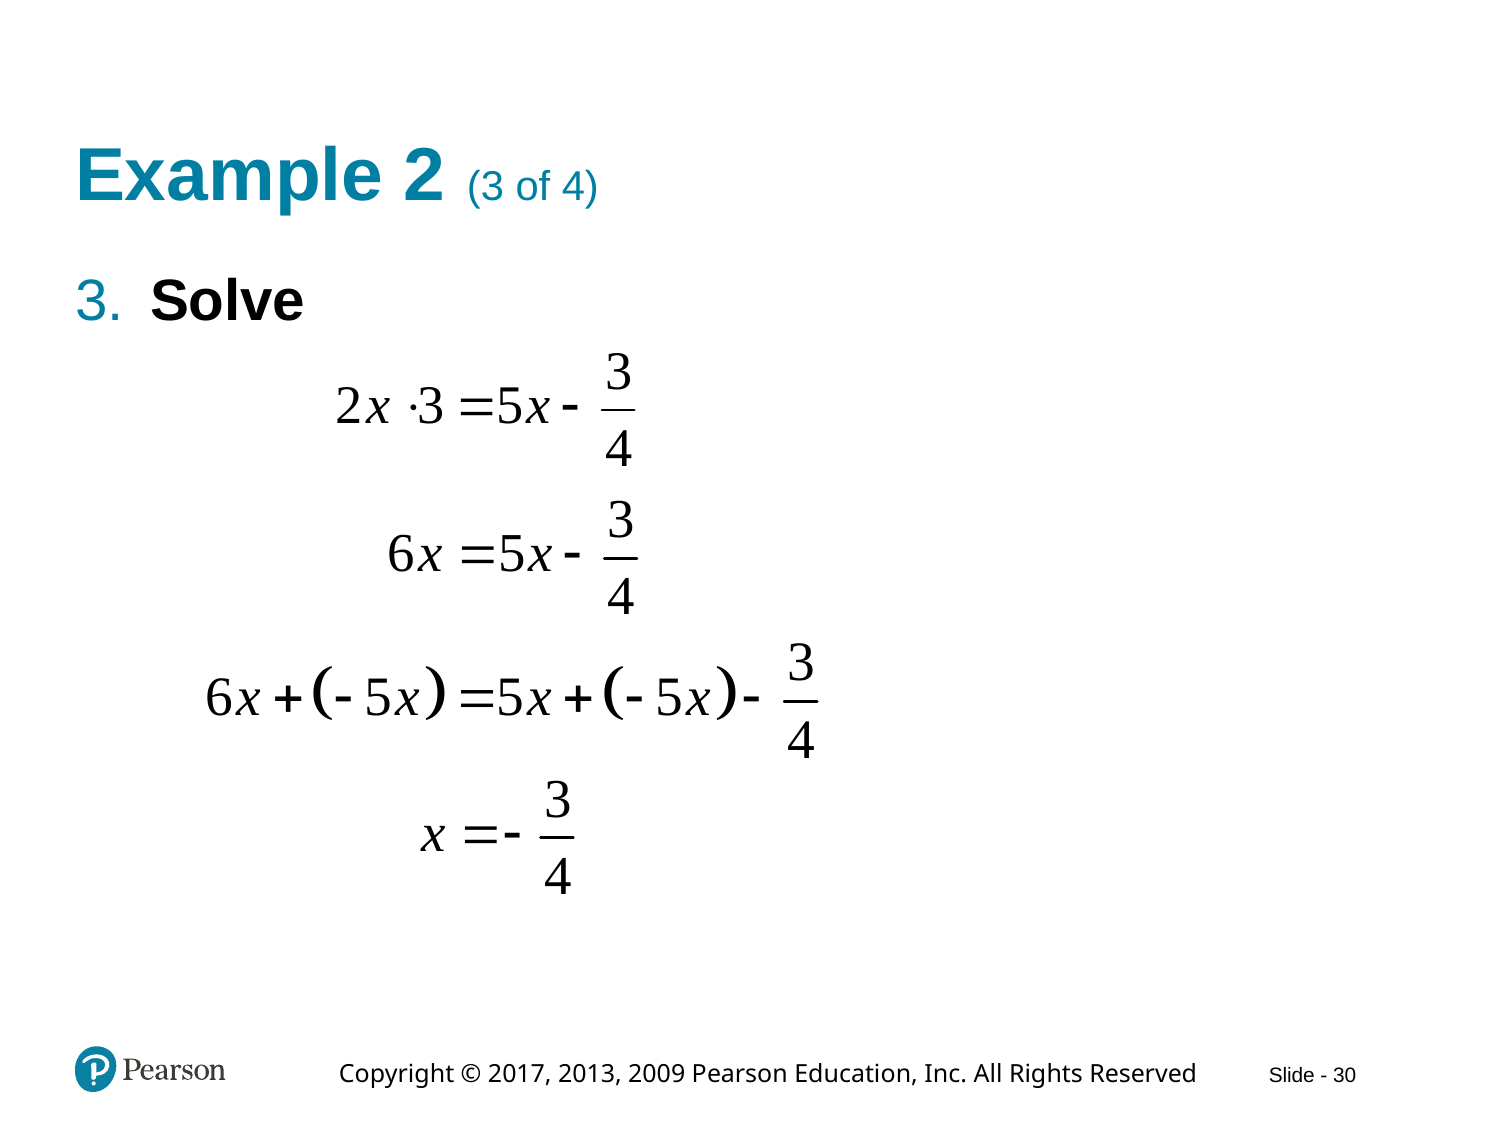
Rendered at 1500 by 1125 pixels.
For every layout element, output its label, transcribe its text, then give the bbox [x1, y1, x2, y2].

chart [415, 769, 579, 900]
chart [332, 342, 640, 472]
chart [385, 489, 643, 621]
title Example 2 (3 of 4) [75, 35, 1425, 216]
list ​Solve [75, 262, 333, 325]
chart [203, 631, 822, 765]
